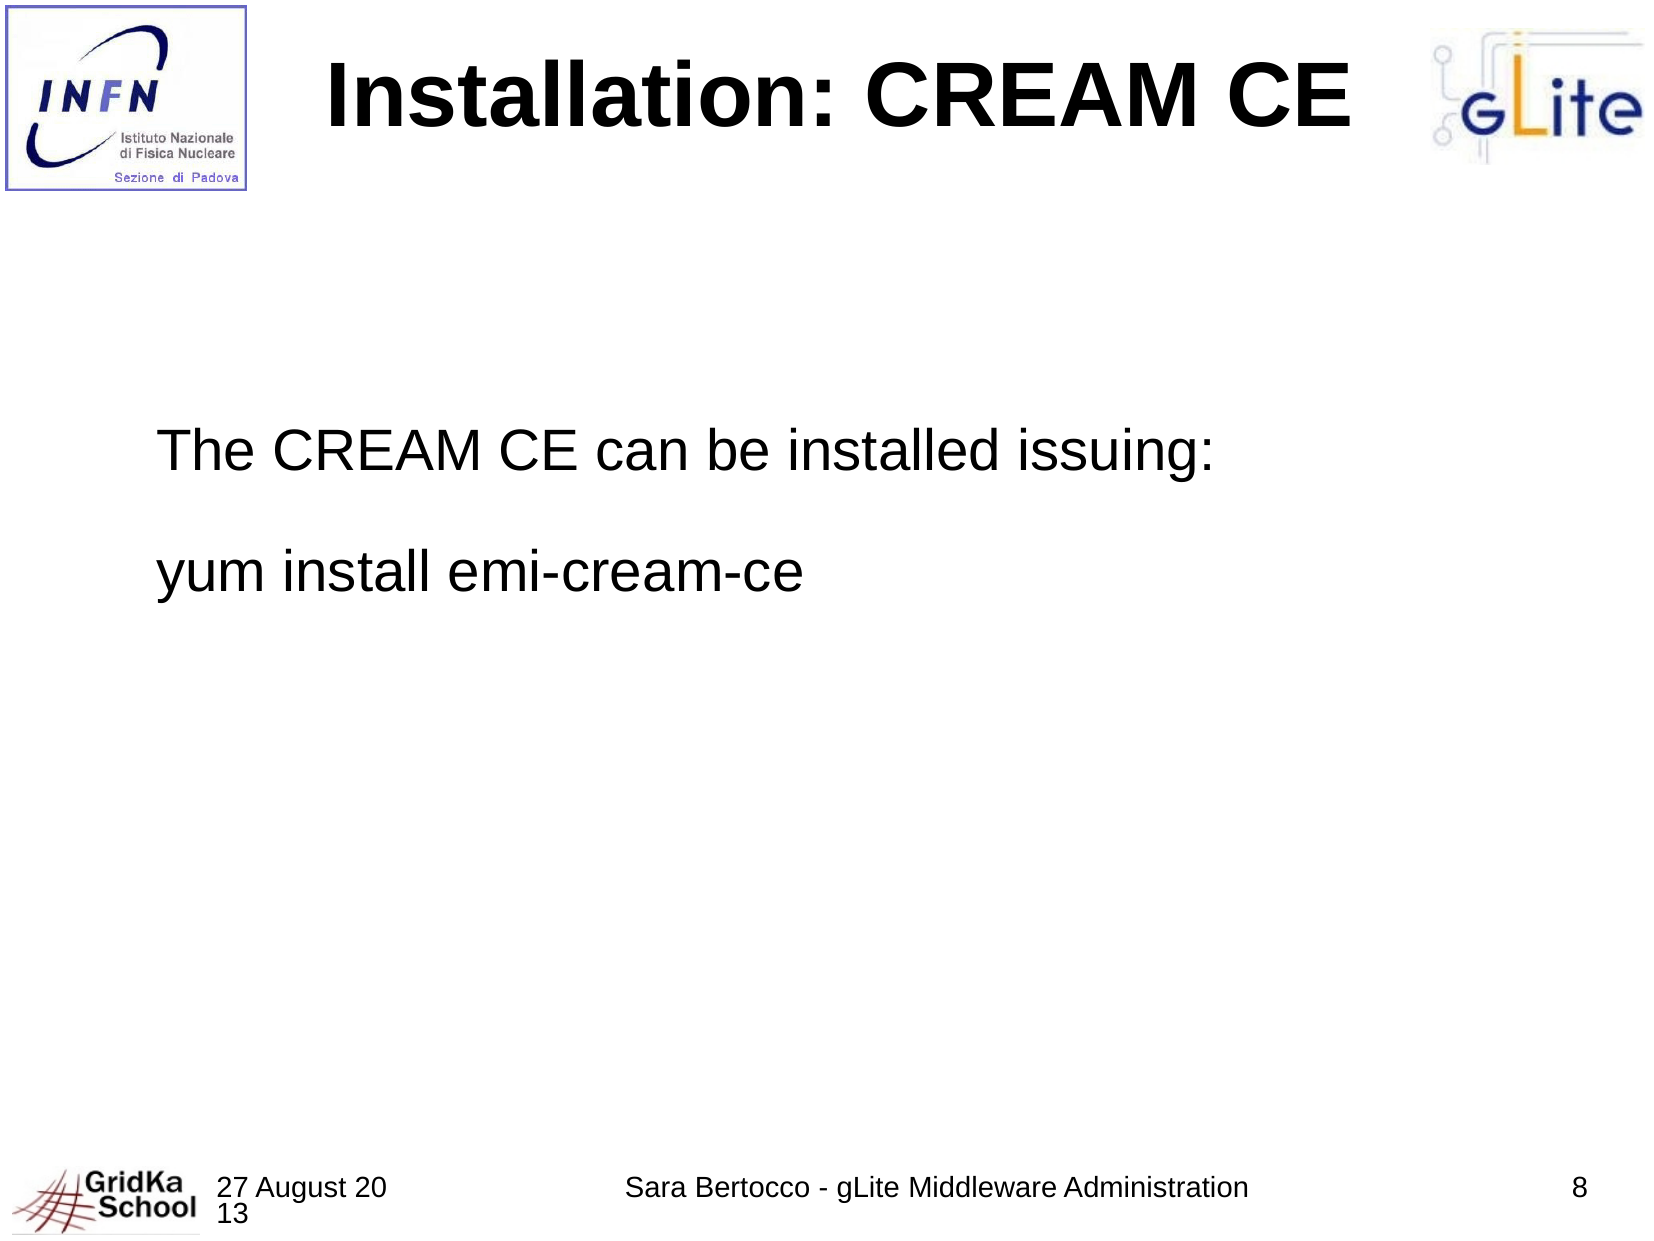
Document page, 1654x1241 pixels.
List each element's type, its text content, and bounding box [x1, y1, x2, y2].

picture [12, 1166, 200, 1235]
picture [5, 5, 247, 191]
picture [1430, 28, 1645, 165]
text_box The CREAM CE can be installed issuing: yum install emi-cream-ce [105, 410, 1522, 966]
title Installation: CREAM CE [12, 2, 1636, 188]
